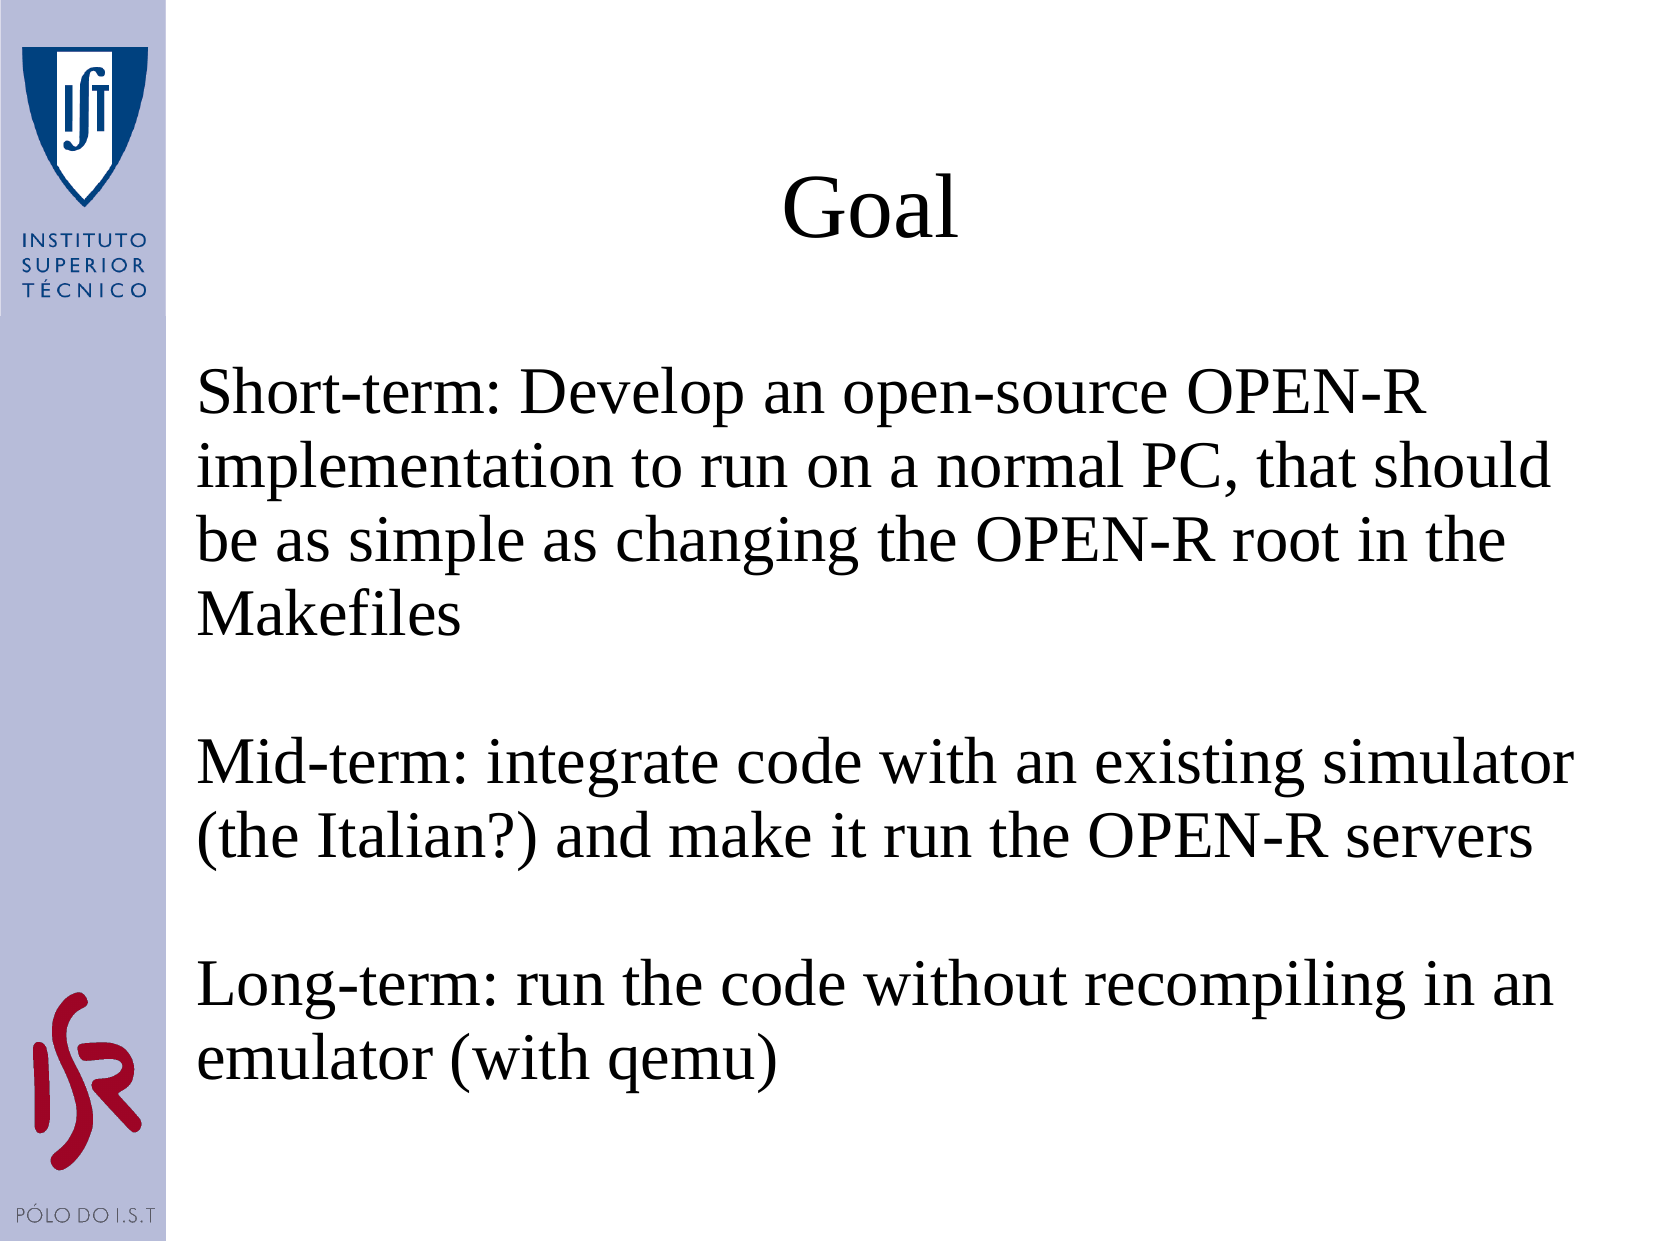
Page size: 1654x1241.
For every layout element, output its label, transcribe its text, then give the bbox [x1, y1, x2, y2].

subtitle Short-term: Develop an open-source OPEN-R implementation to run on a normal PC, that should be as simple as changing the OPEN-R root in the Makefiles Mid-term: integrate code with an existing simulator (the Italian?) and make it run the OPEN-R servers Long-term: run the code without recompiling in an emulator (with qemu) [196, 333, 1609, 1115]
picture [0, 0, 169, 1241]
title Goal [164, 102, 1577, 311]
